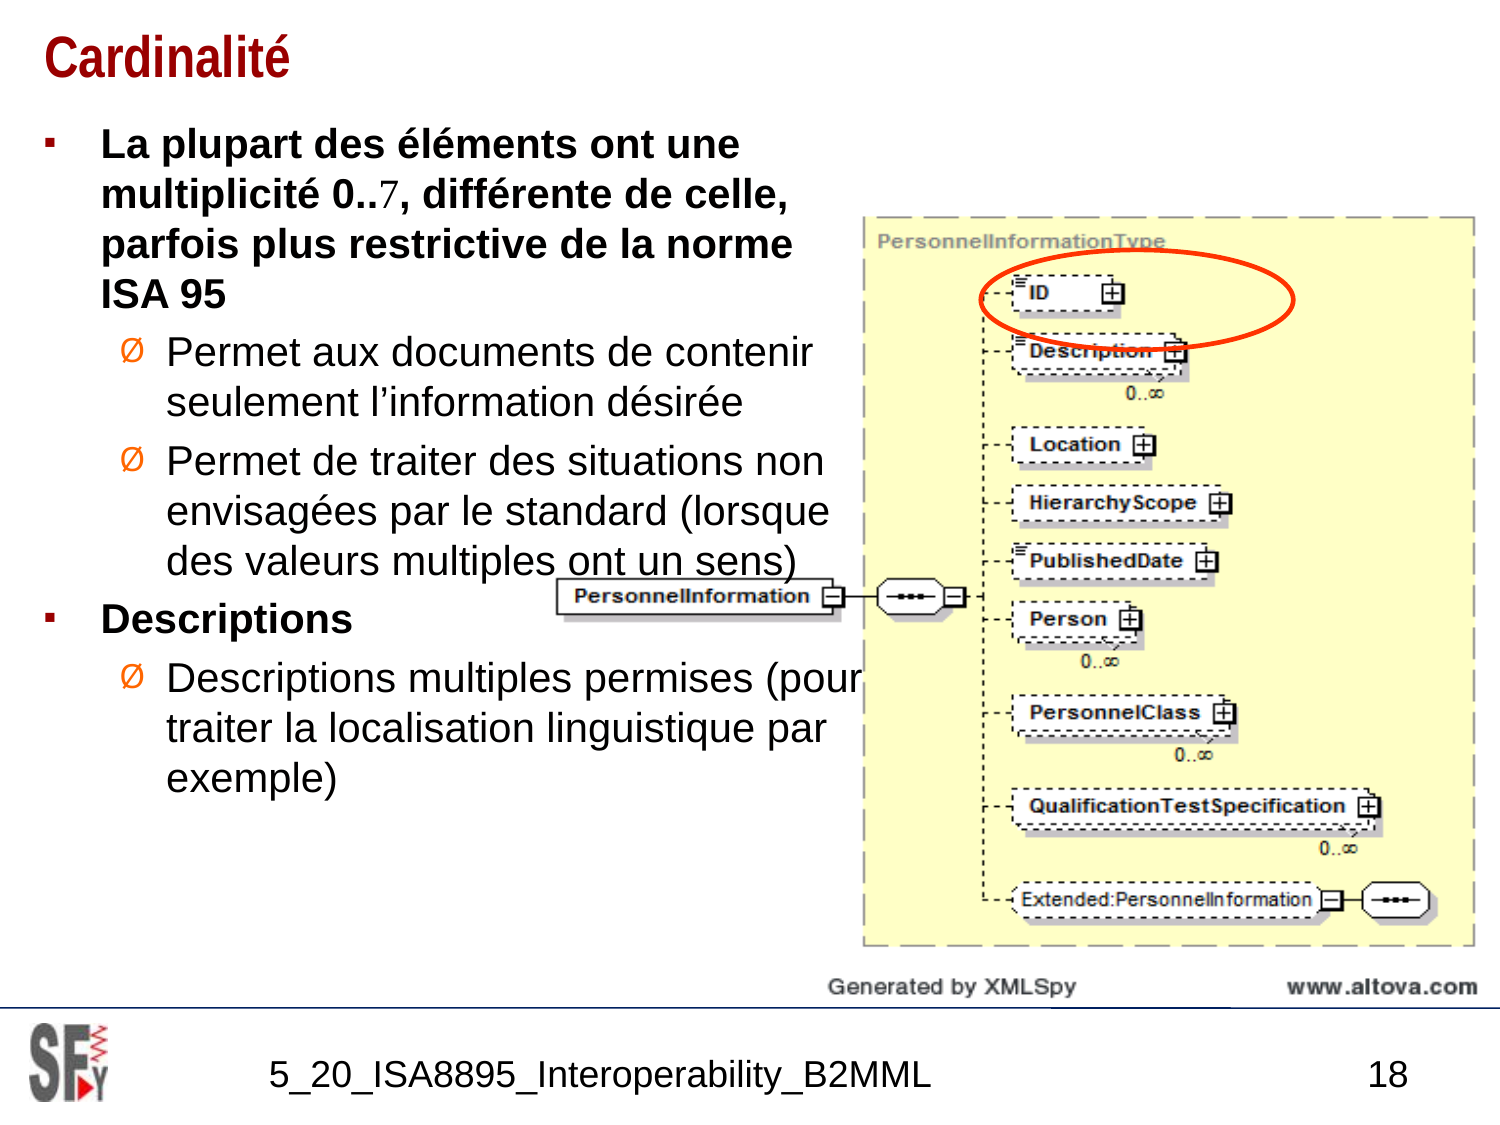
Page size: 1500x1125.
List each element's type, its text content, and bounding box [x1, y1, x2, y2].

footer 5_20_ISA8895_Interoperability_B2MML [253, 1034, 1336, 1103]
list La plupart des éléments ont une multiplicité 0.., différente de celle, parfois plus restrictive de la norme ISA 95 Permet aux documents de contenir seulement l’information désirée Permet de traiter des situations non envisagées par le standard (lorsque des valeurs multiples ont un sens) Descriptions Descriptions multiples permises (pour traiter la localisation linguistique par exemple) [29, 101, 880, 799]
title Cardinalité [29, 12, 1471, 138]
slide_number <numéro> [1352, 1034, 1490, 1103]
picture [537, 208, 1495, 1000]
picture [29, 1023, 108, 1102]
